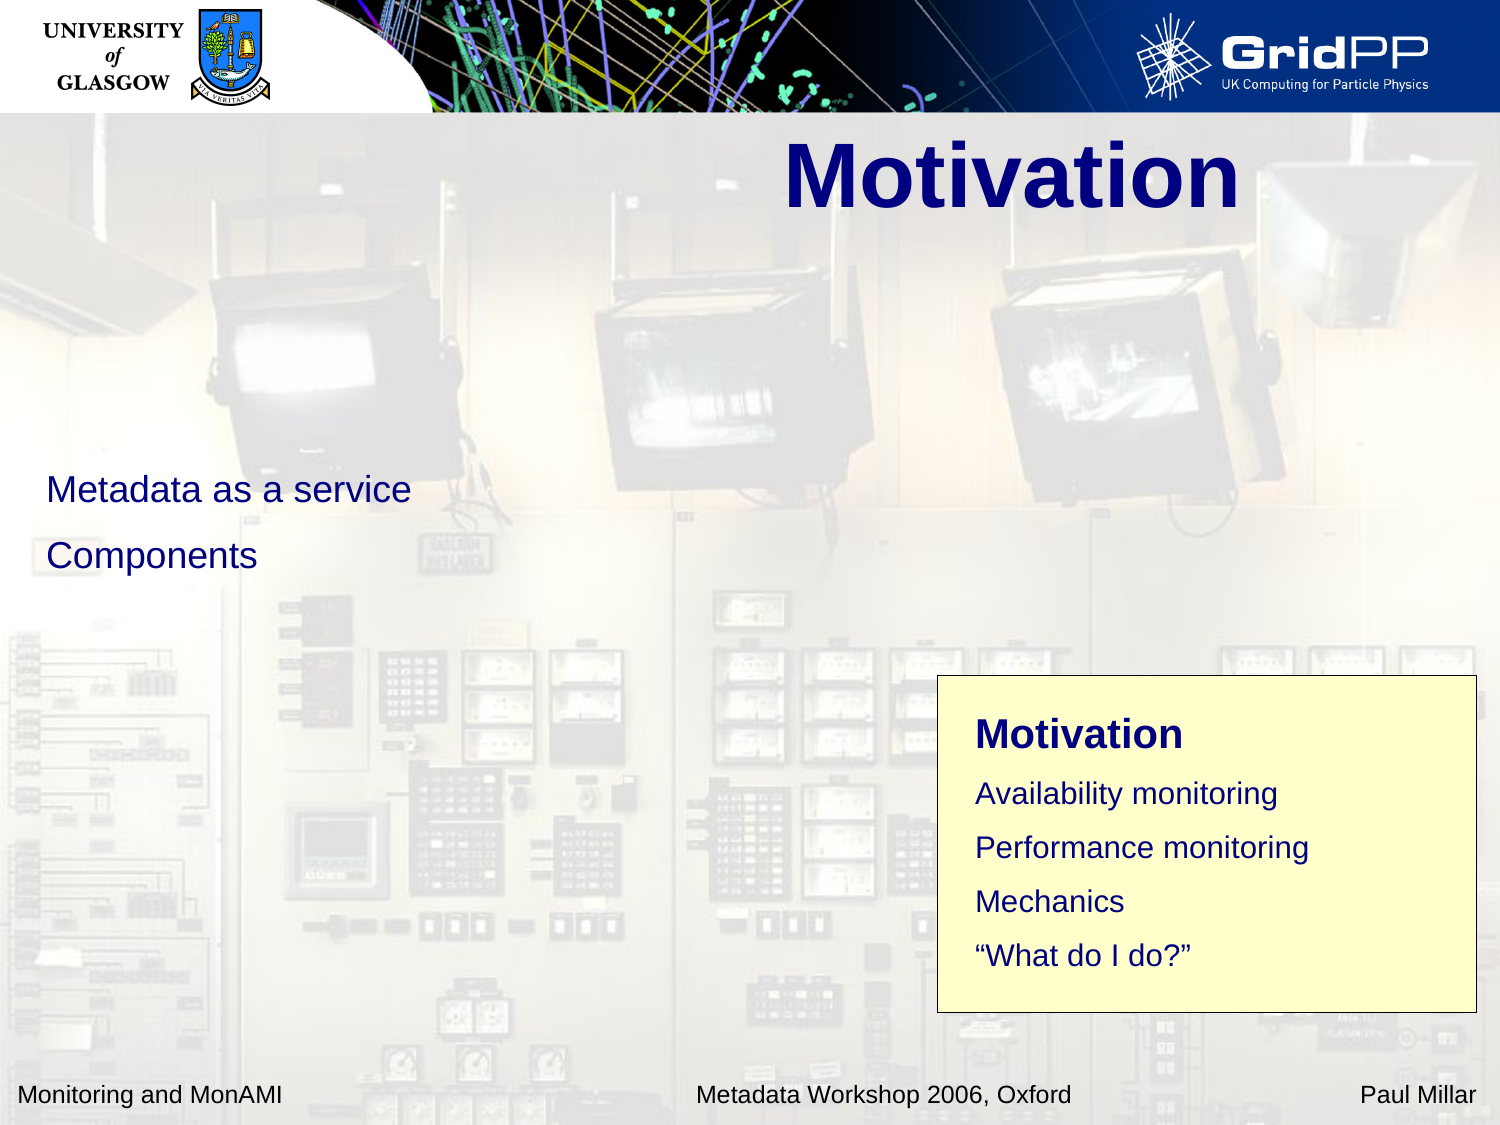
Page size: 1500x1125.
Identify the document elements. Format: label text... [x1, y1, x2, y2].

title Motivation [568, 127, 1457, 230]
text_box Metadata as a service Components [46, 468, 562, 577]
picture [0, 0, 1500, 1125]
list Motivation Availability monitoring Performance monitoring Mechanics “What do I do?” [975, 712, 1463, 1008]
text_box [937, 675, 1477, 1013]
